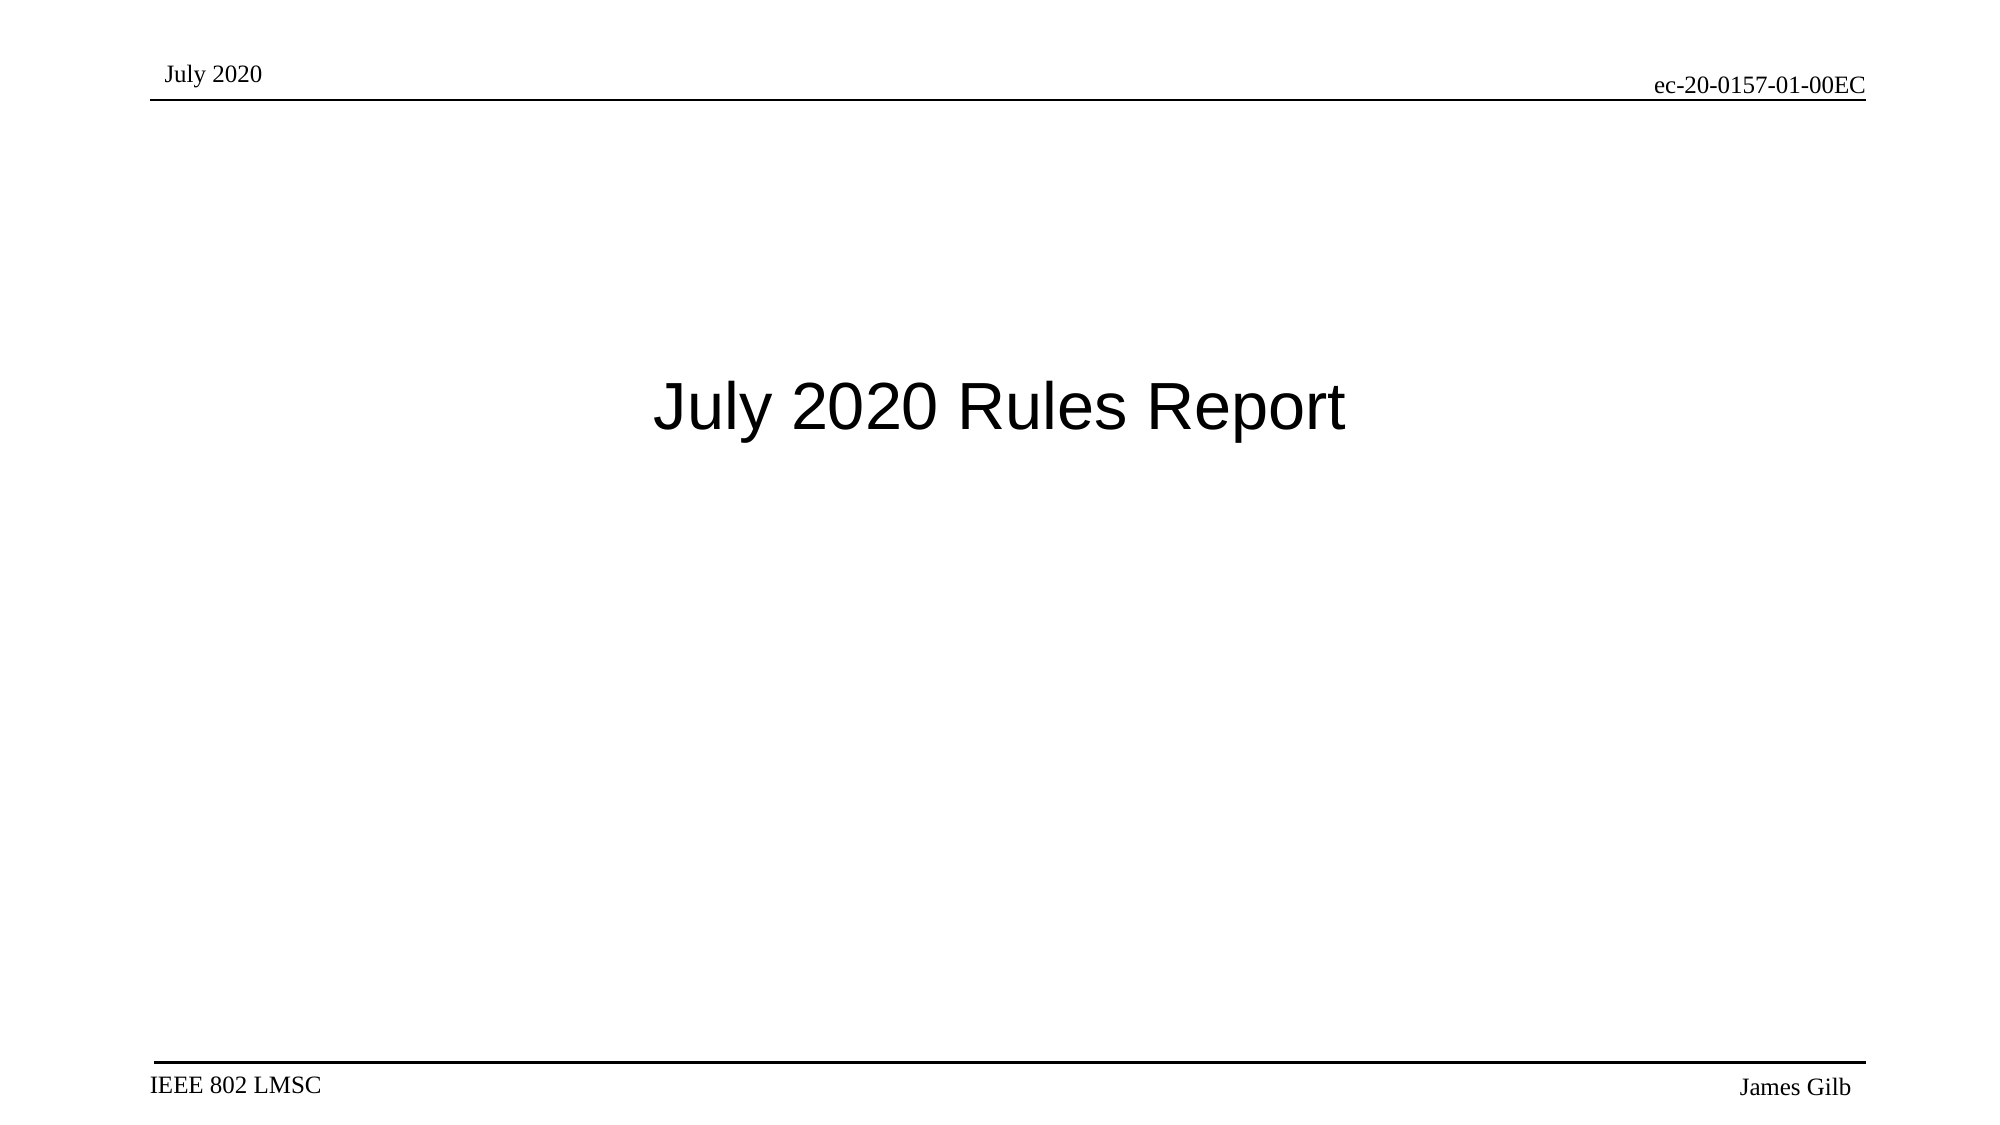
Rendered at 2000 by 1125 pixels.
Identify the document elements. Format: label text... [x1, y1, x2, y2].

subtitle July 2020 Rules Report [125, 112, 1876, 693]
